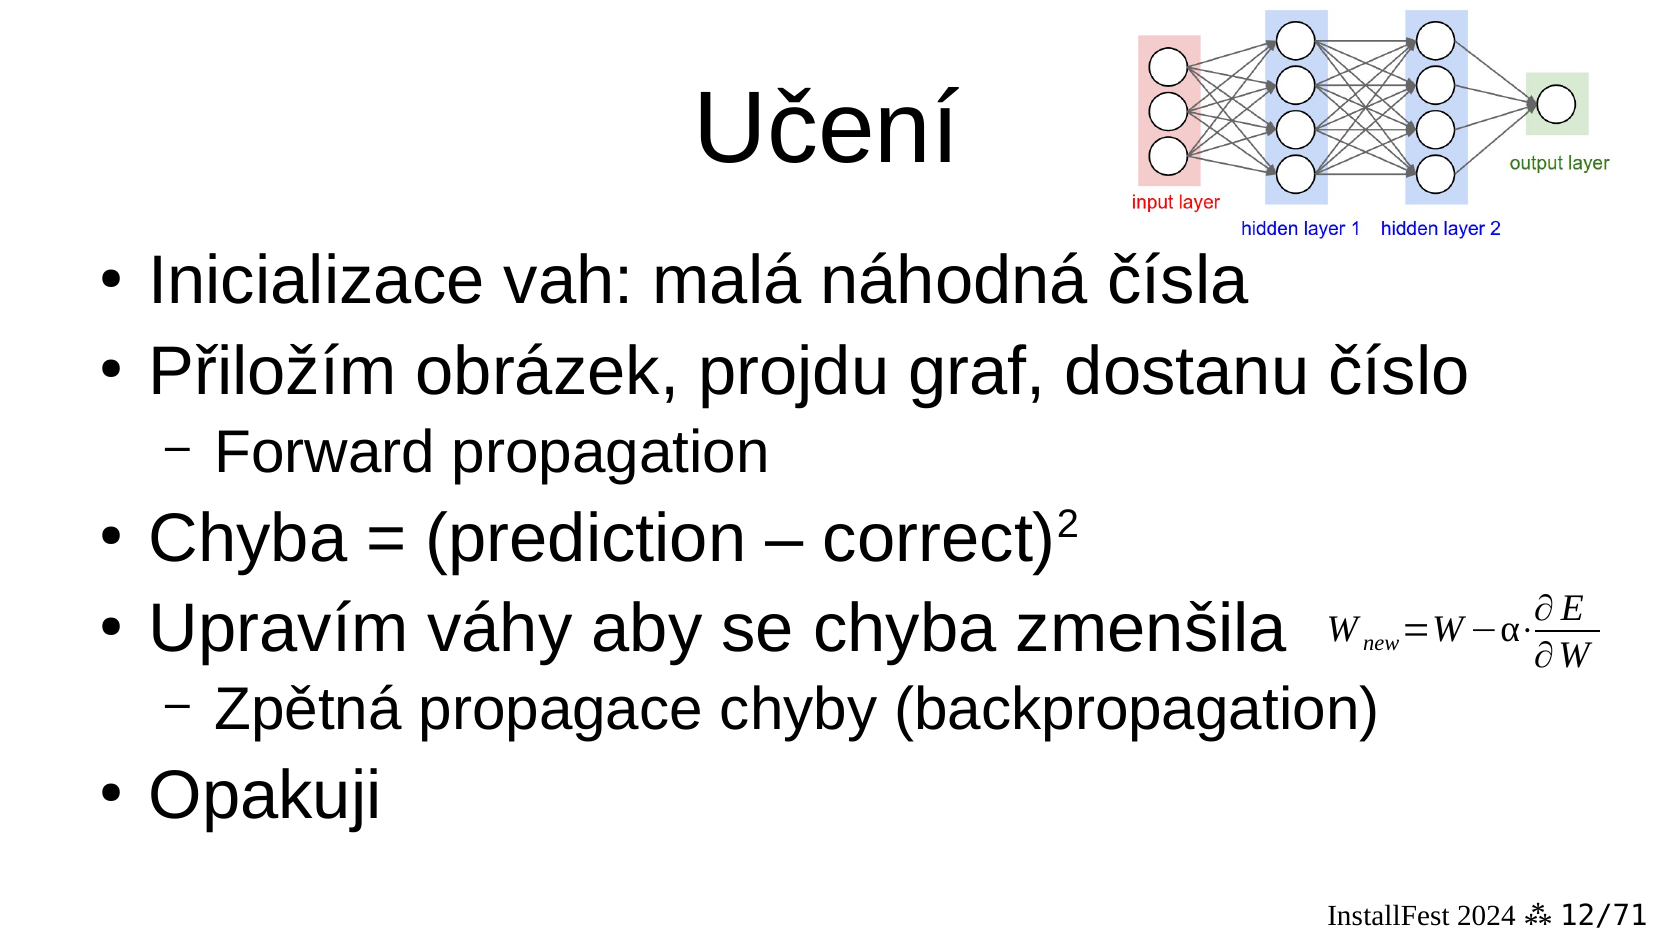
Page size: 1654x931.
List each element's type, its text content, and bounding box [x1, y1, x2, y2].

picture [1128, 4, 1613, 242]
chart [1316, 586, 1613, 676]
list Inicializace vah: malá náhodná čísla Přiložím obrázek, projdu graf, dostanu číslo Forward propagation Chyba = (prediction – correct)2 Upravím váhy aby se chyba zmenšila Zpětná propagace chyby (backpropagation) Opakuji [82, 241, 1571, 842]
title Učení [82, 41, 1128, 214]
